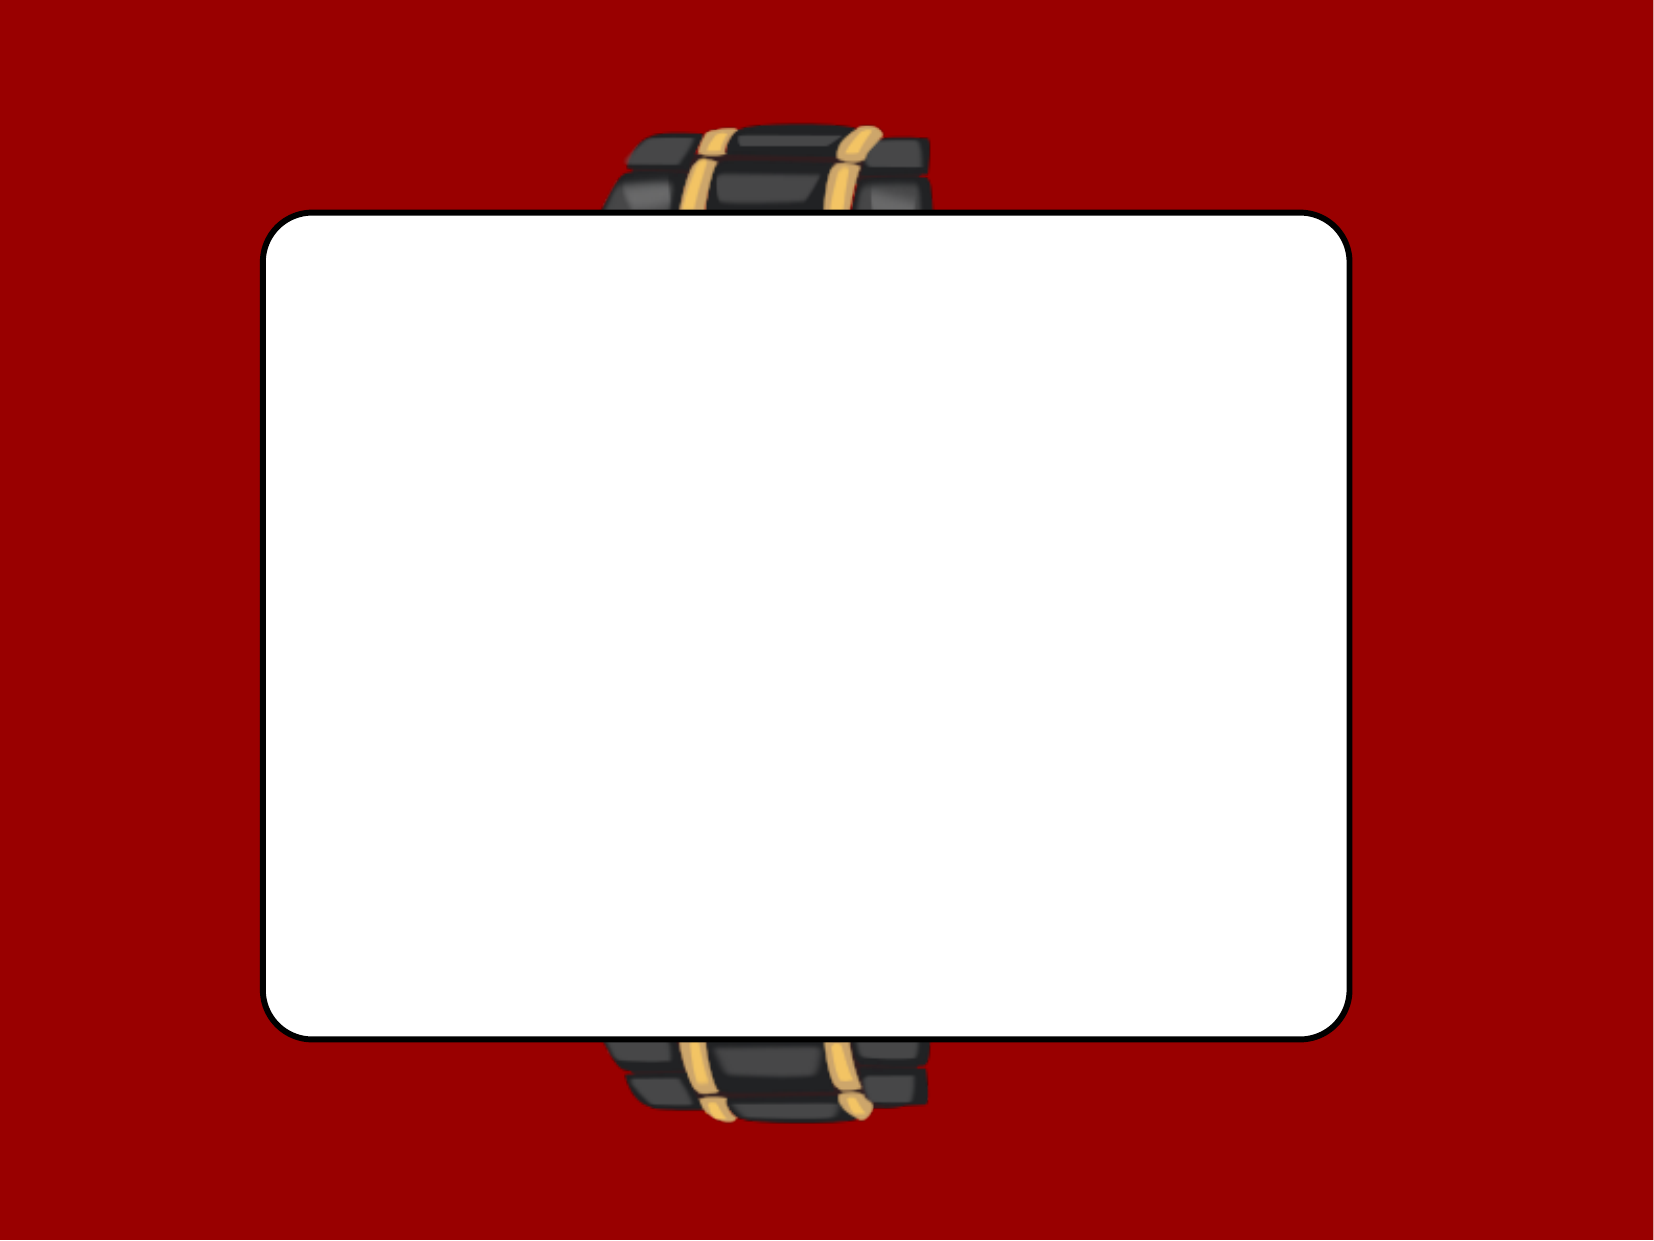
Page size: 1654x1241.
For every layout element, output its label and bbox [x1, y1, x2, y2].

picture [341, 107, 1315, 214]
picture [341, 1038, 1315, 1153]
text_box [262, 212, 1350, 1040]
